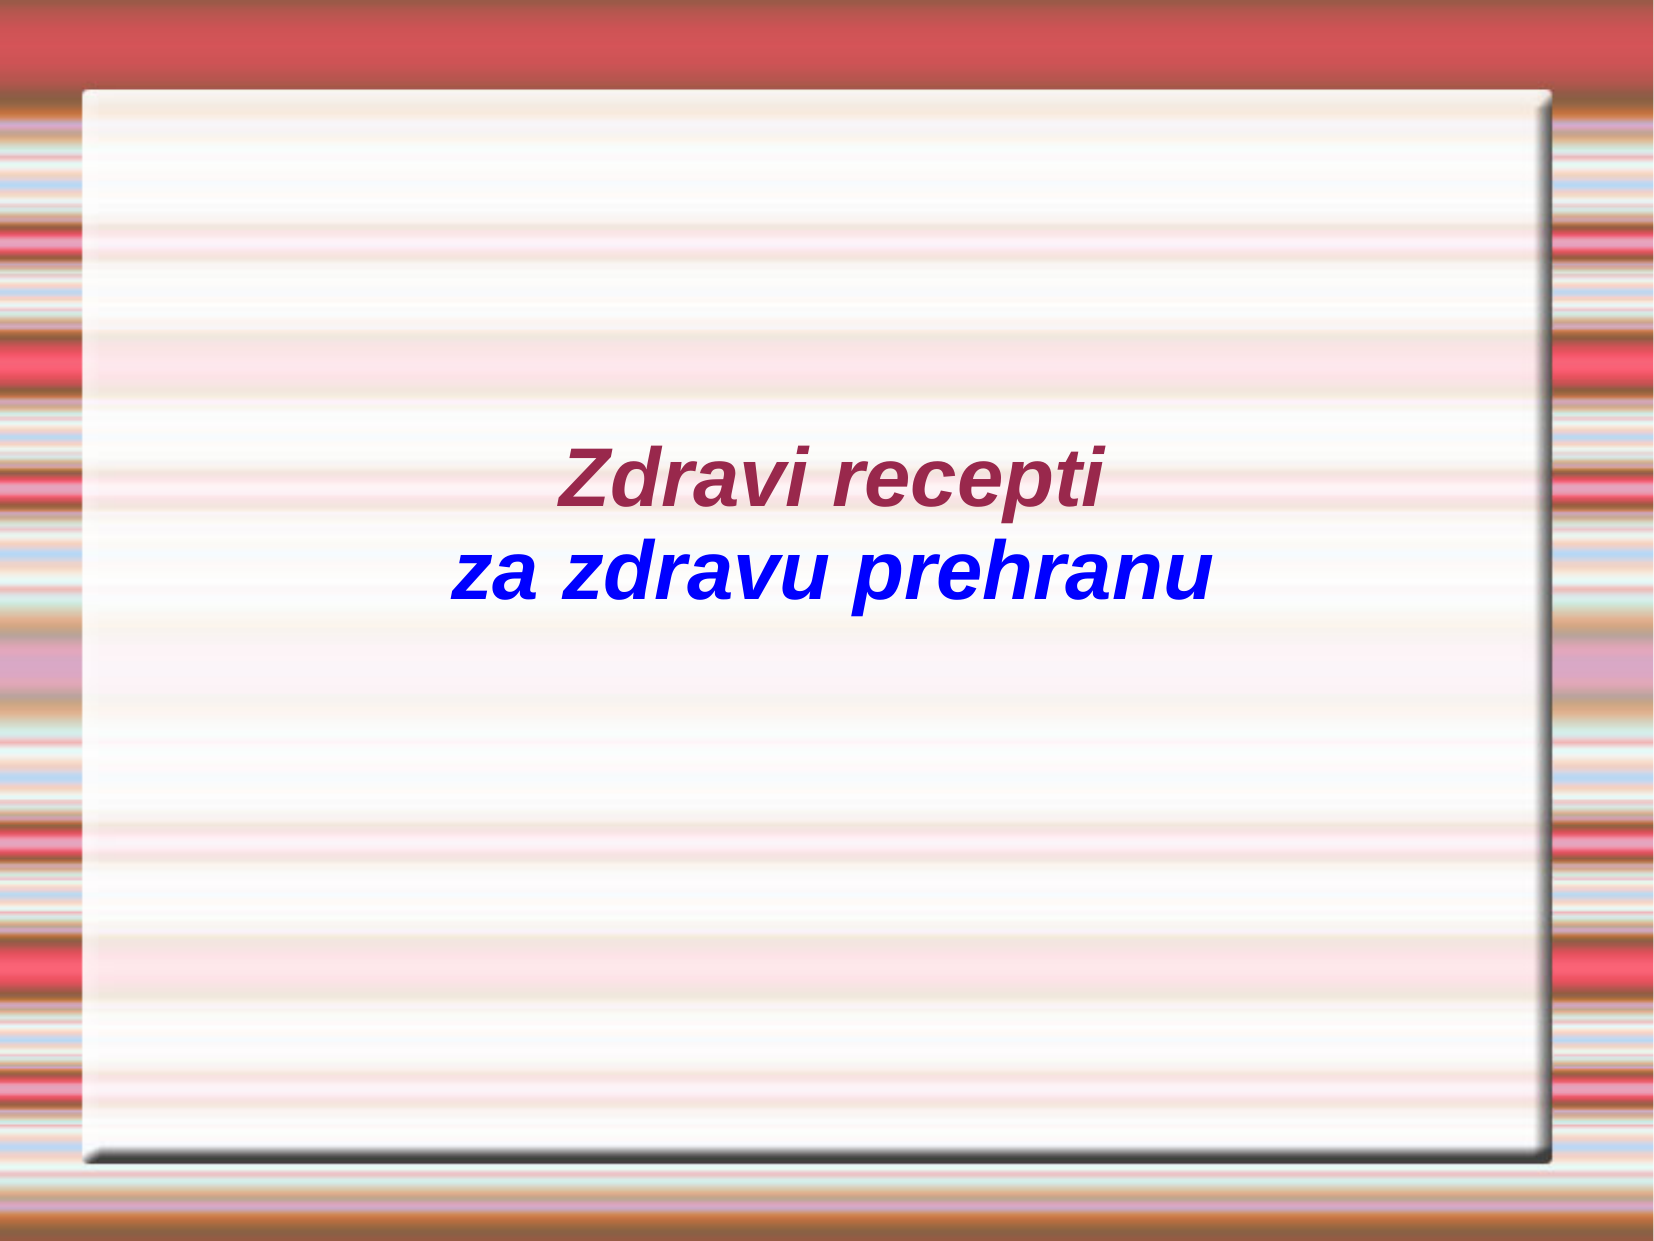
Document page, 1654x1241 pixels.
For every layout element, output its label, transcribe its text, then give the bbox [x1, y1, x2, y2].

picture [0, 0, 1654, 1241]
title Zdravi recepti za zdravu prehranu [88, 427, 1577, 621]
